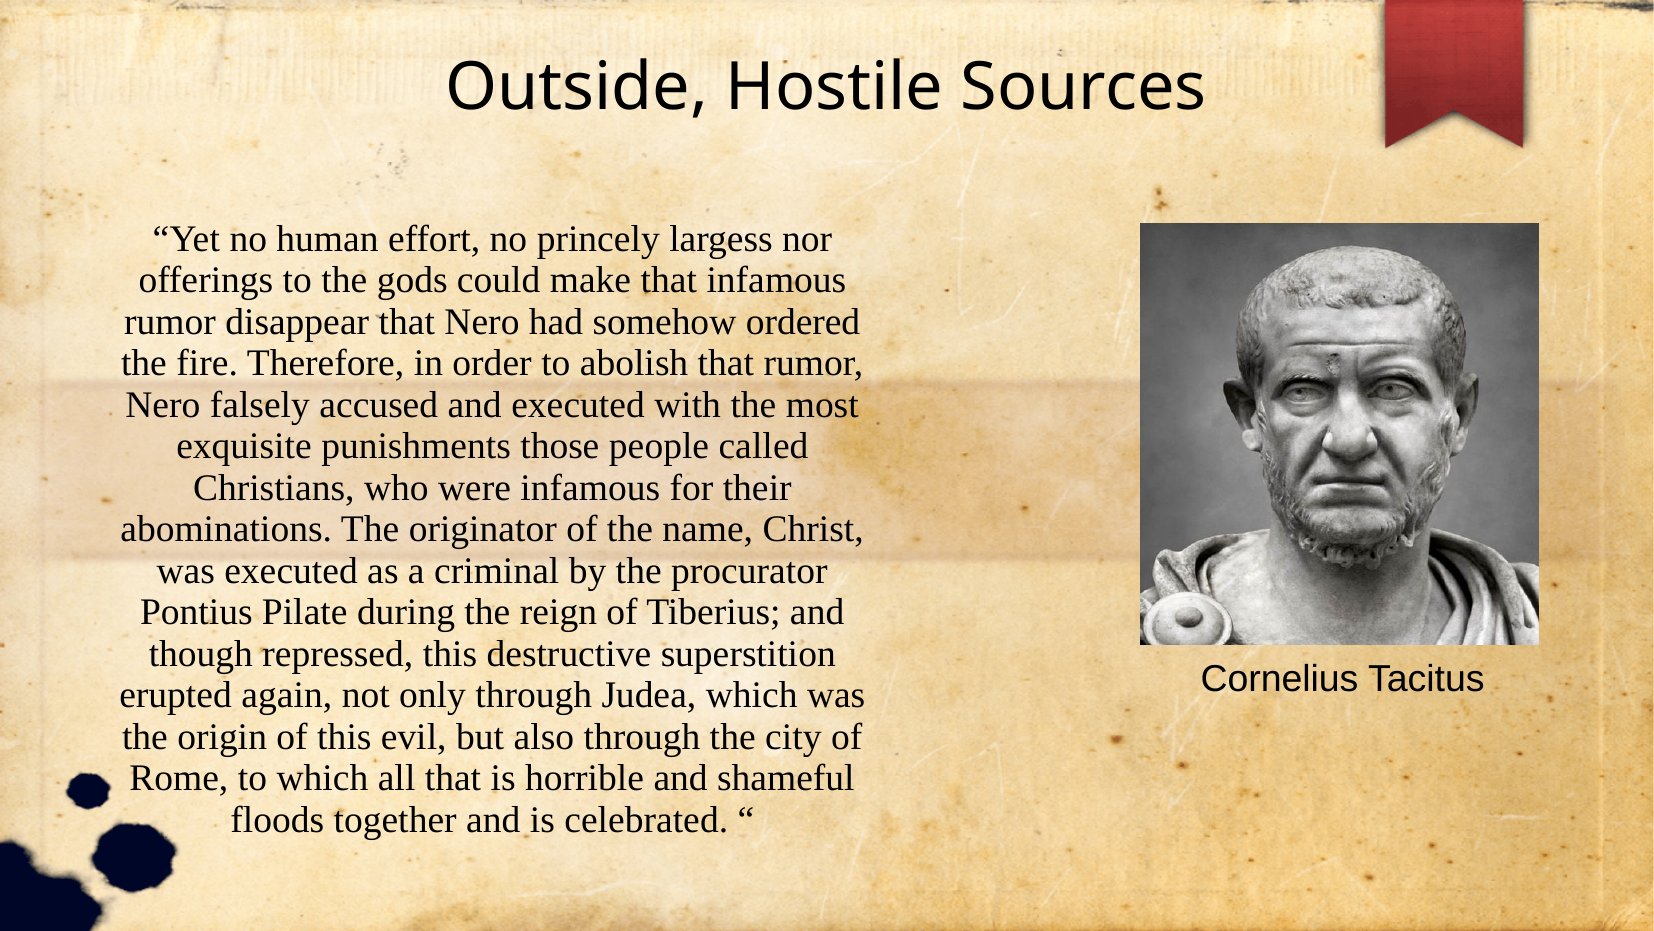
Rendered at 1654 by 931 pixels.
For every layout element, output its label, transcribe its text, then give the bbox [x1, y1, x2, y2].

picture [0, 0, 1654, 931]
list “Yet no human effort, no princely largess nor offerings to the gods could make that infamous rumor disappear that Nero had somehow ordered the fire. Therefore, in order to abolish that rumor, Nero falsely accused and executed with the most exquisite punishments those people called Christians, who were infamous for their abominations. The originator of the name, Christ, was executed as a criminal by the procurator Pontius Pilate during the reign of Tiberius; and though repressed, this destructive superstition erupted again, not only through Judea, which was the origin of this evil, but also through the city of Rome, to which all that is horrible and shameful floods together and is celebrated. “ [64, 217, 868, 850]
text_box Cornelius Tacitus [1140, 650, 1546, 756]
title Outside, Hostile Sources [82, 5, 1571, 162]
